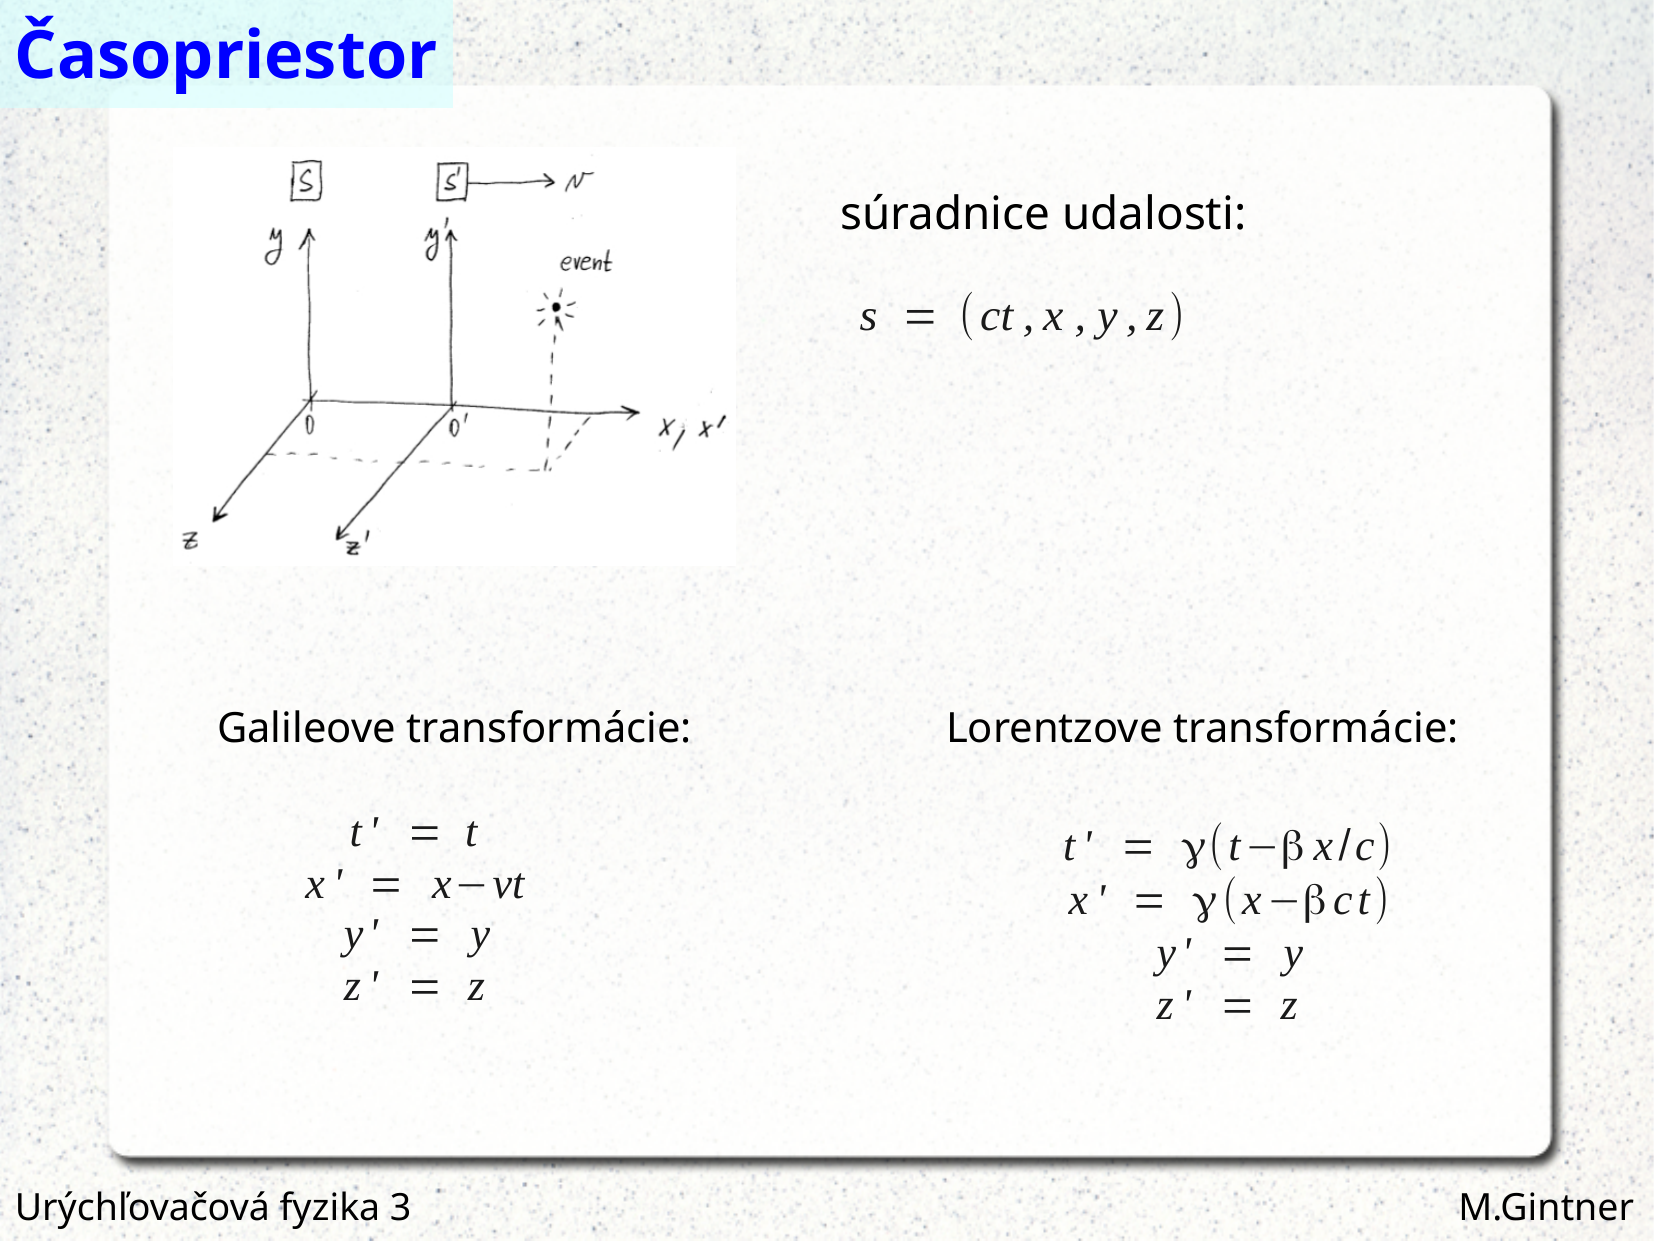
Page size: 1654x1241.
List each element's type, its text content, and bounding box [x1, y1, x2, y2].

text_box M.Gintner [1443, 1173, 1654, 1241]
picture [0, 0, 1654, 1241]
text_box Galileove transformácie: [202, 690, 706, 764]
text_box Urýchľovačová fyzika 3 [0, 1173, 445, 1241]
chart [1052, 818, 1404, 1029]
text_box Časopriestor [0, 0, 431, 108]
text_box Lorentzove transformácie: [931, 690, 1479, 764]
text_box súradnice udalosti: [825, 173, 1270, 252]
chart [845, 288, 1196, 343]
chart [291, 808, 537, 1011]
